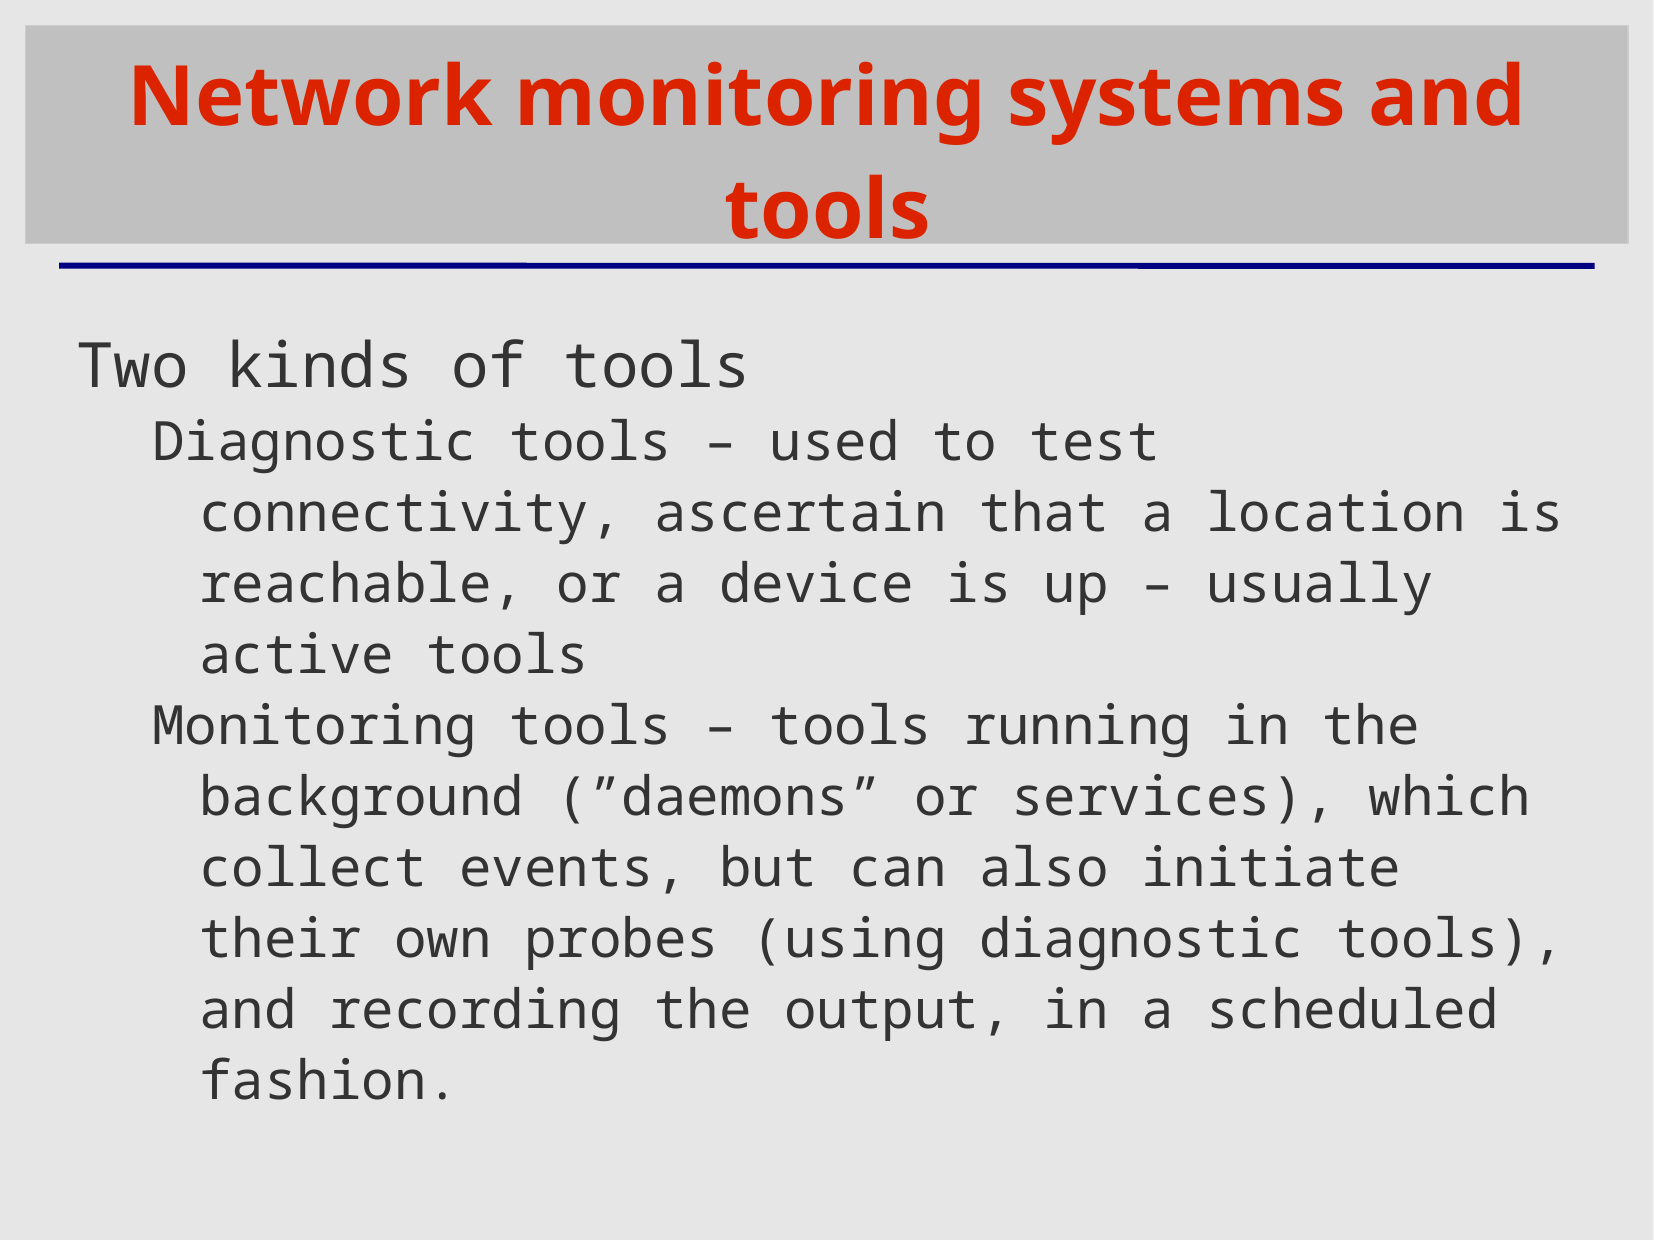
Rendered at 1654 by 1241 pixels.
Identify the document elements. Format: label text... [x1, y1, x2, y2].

title Network monitoring systems and tools [121, 46, 1534, 254]
list Two kinds of tools Diagnostic tools – used to test connectivity, ascertain that a location is reachable, or a device is up – usually active tools Monitoring tools – tools running in the background (”daemons” or services), which collect events, but can also initiate their own probes (using diagnostic tools), and recording the output, in a scheduled fashion. [59, 322, 1595, 1132]
